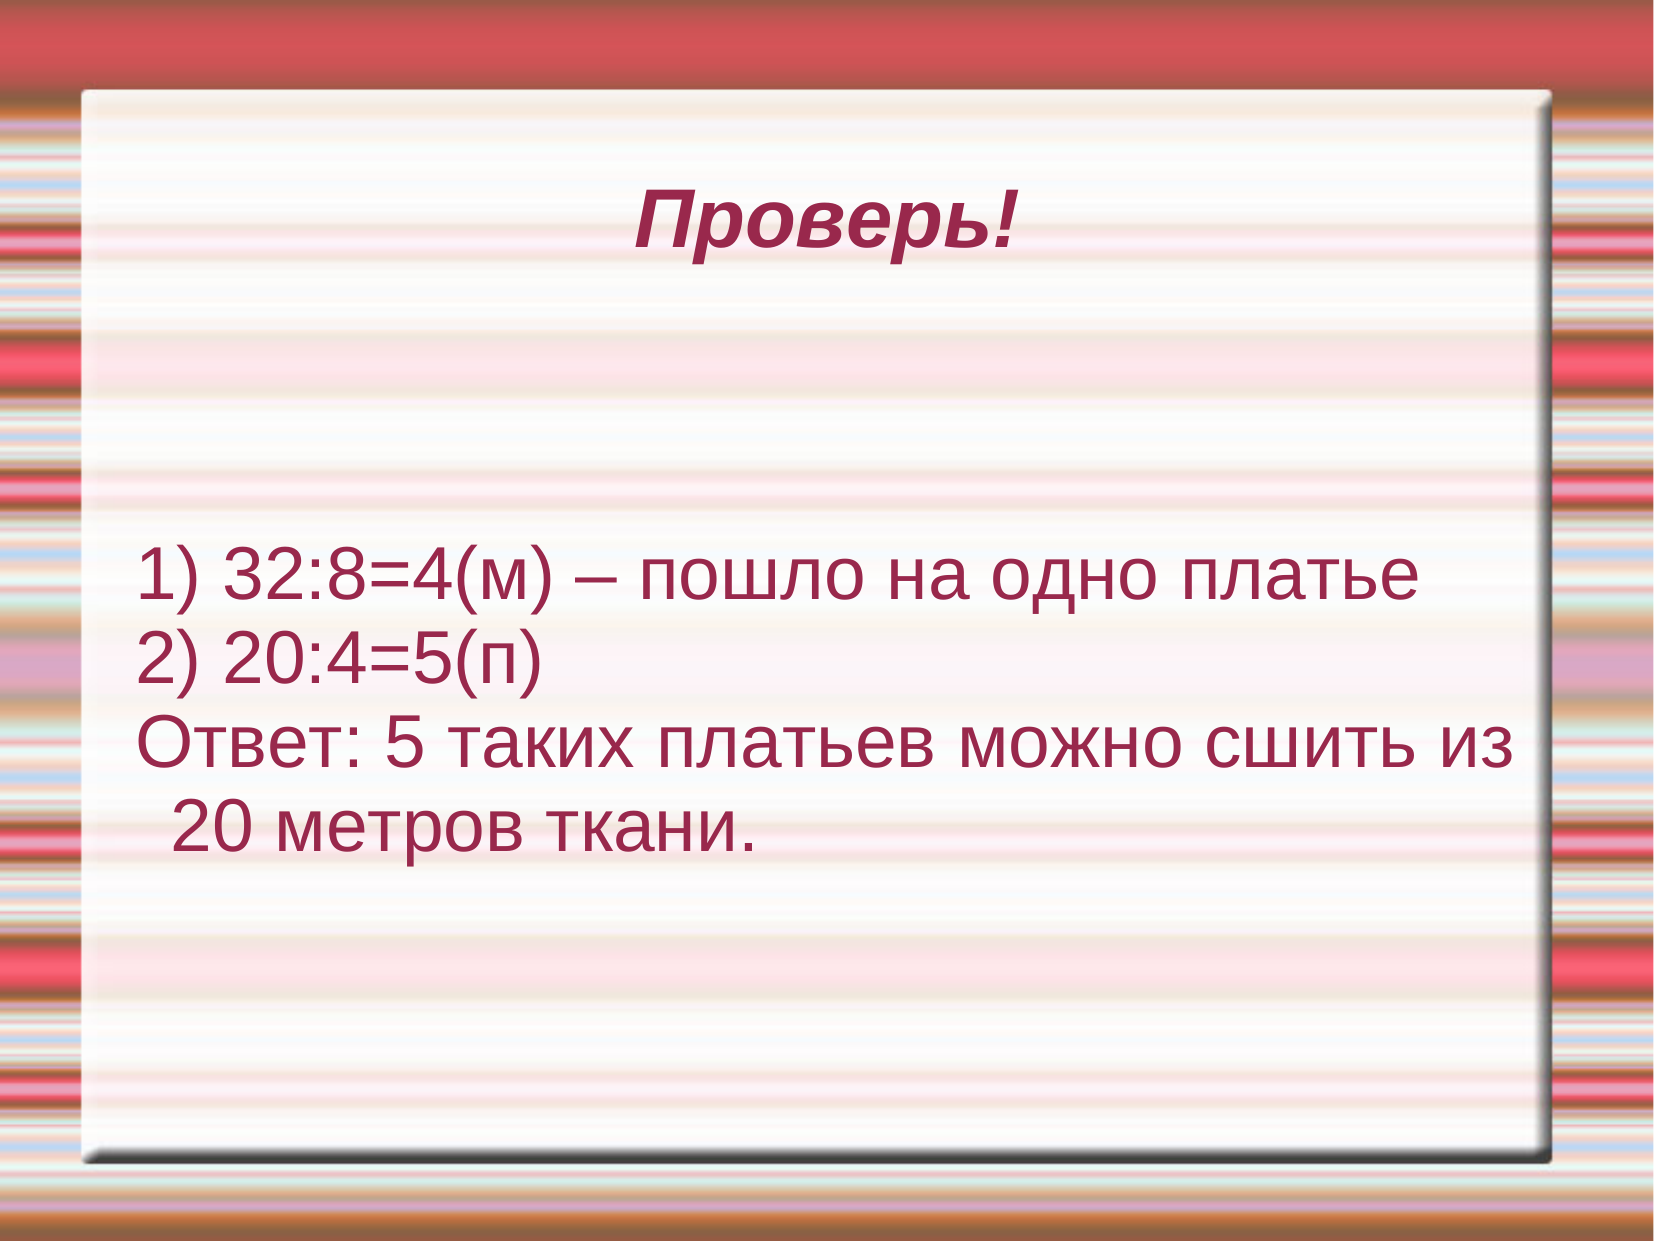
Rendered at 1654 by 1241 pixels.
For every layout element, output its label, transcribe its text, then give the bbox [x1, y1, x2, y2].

subtitle 1) 32:8=4(м) – пошло на одно платье 2) 20:4=5(п) Ответ: 5 таких платьев можно сшить из 20 метров ткани. [134, 350, 1516, 1133]
title Проверь! [121, 114, 1534, 322]
picture [0, 0, 1654, 1241]
